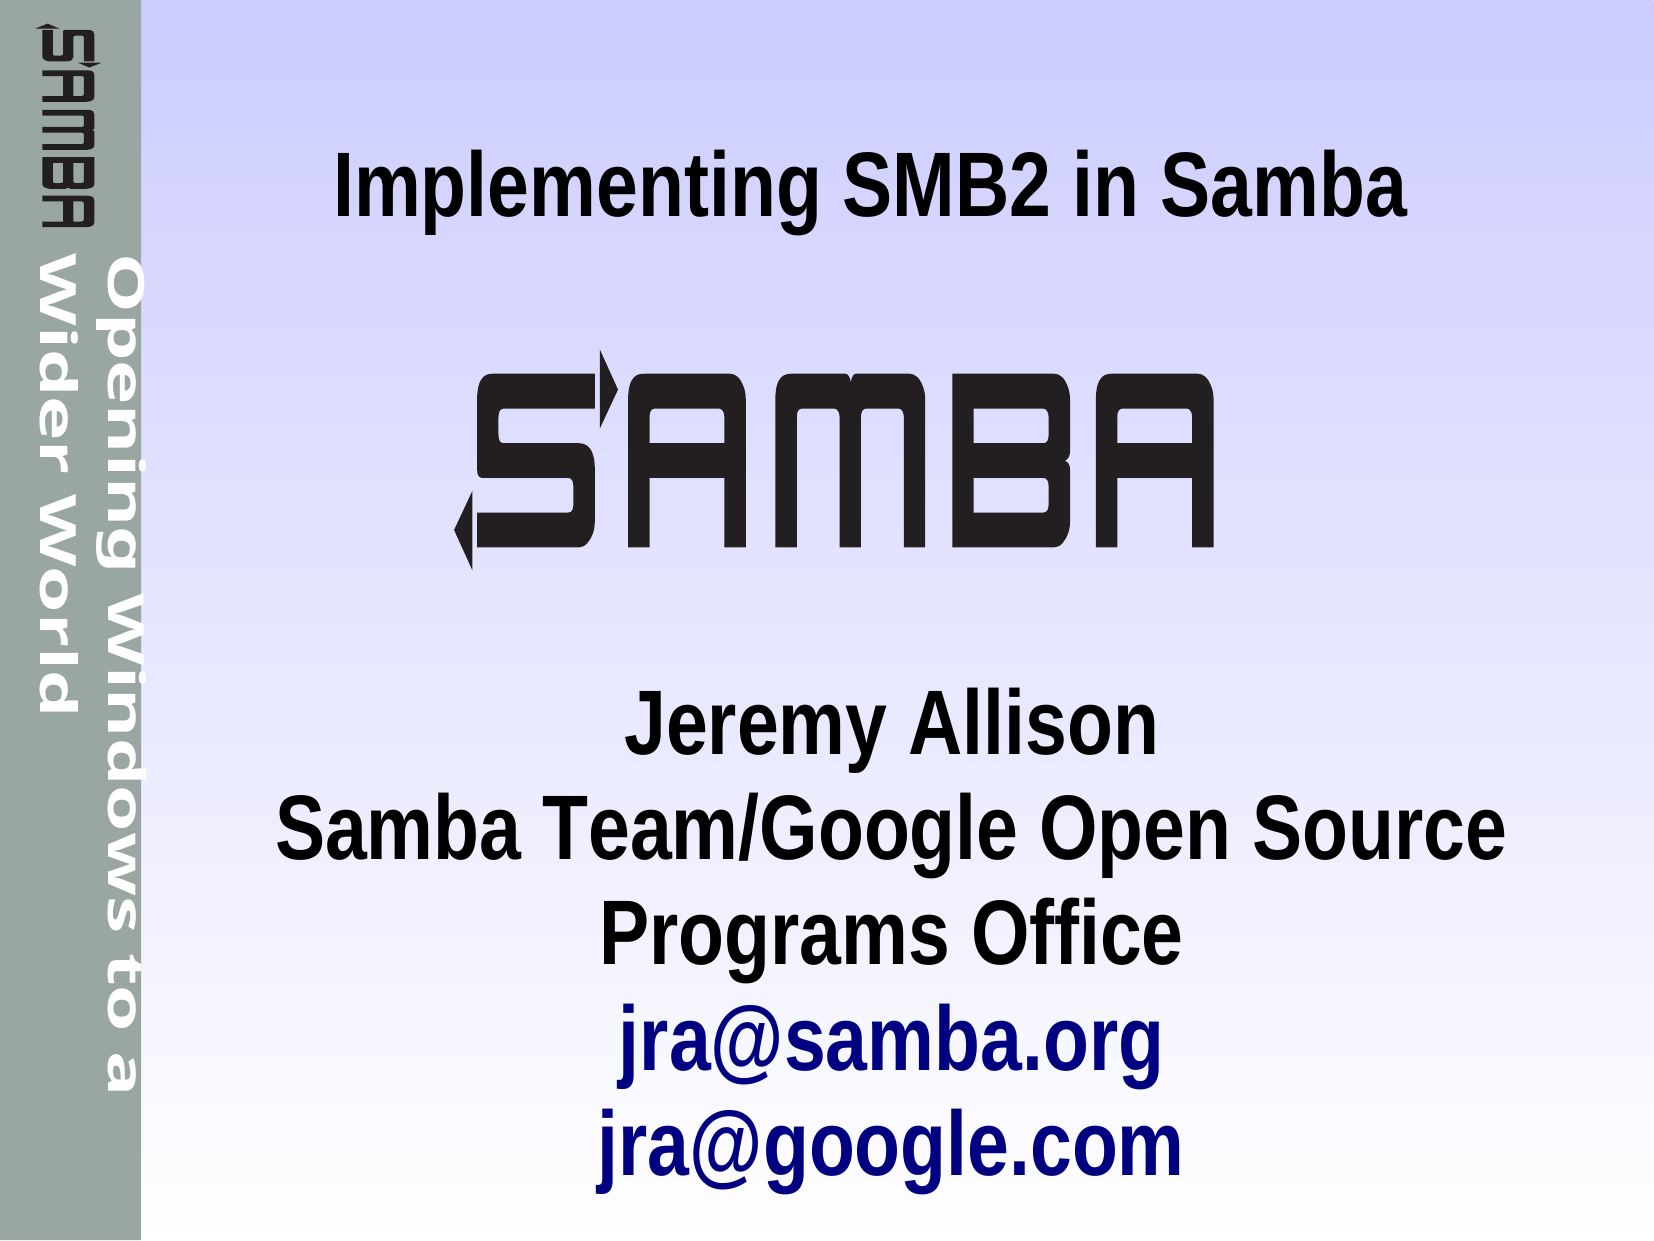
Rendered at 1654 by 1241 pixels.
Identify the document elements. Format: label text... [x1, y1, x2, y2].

title Implementing SMB2 in Samba [164, 75, 1577, 291]
title Jeremy Allison Samba Team/Google Open Source Programs Office jra@samba.org jra@google.com [185, 664, 1598, 1200]
picture [454, 349, 1214, 571]
